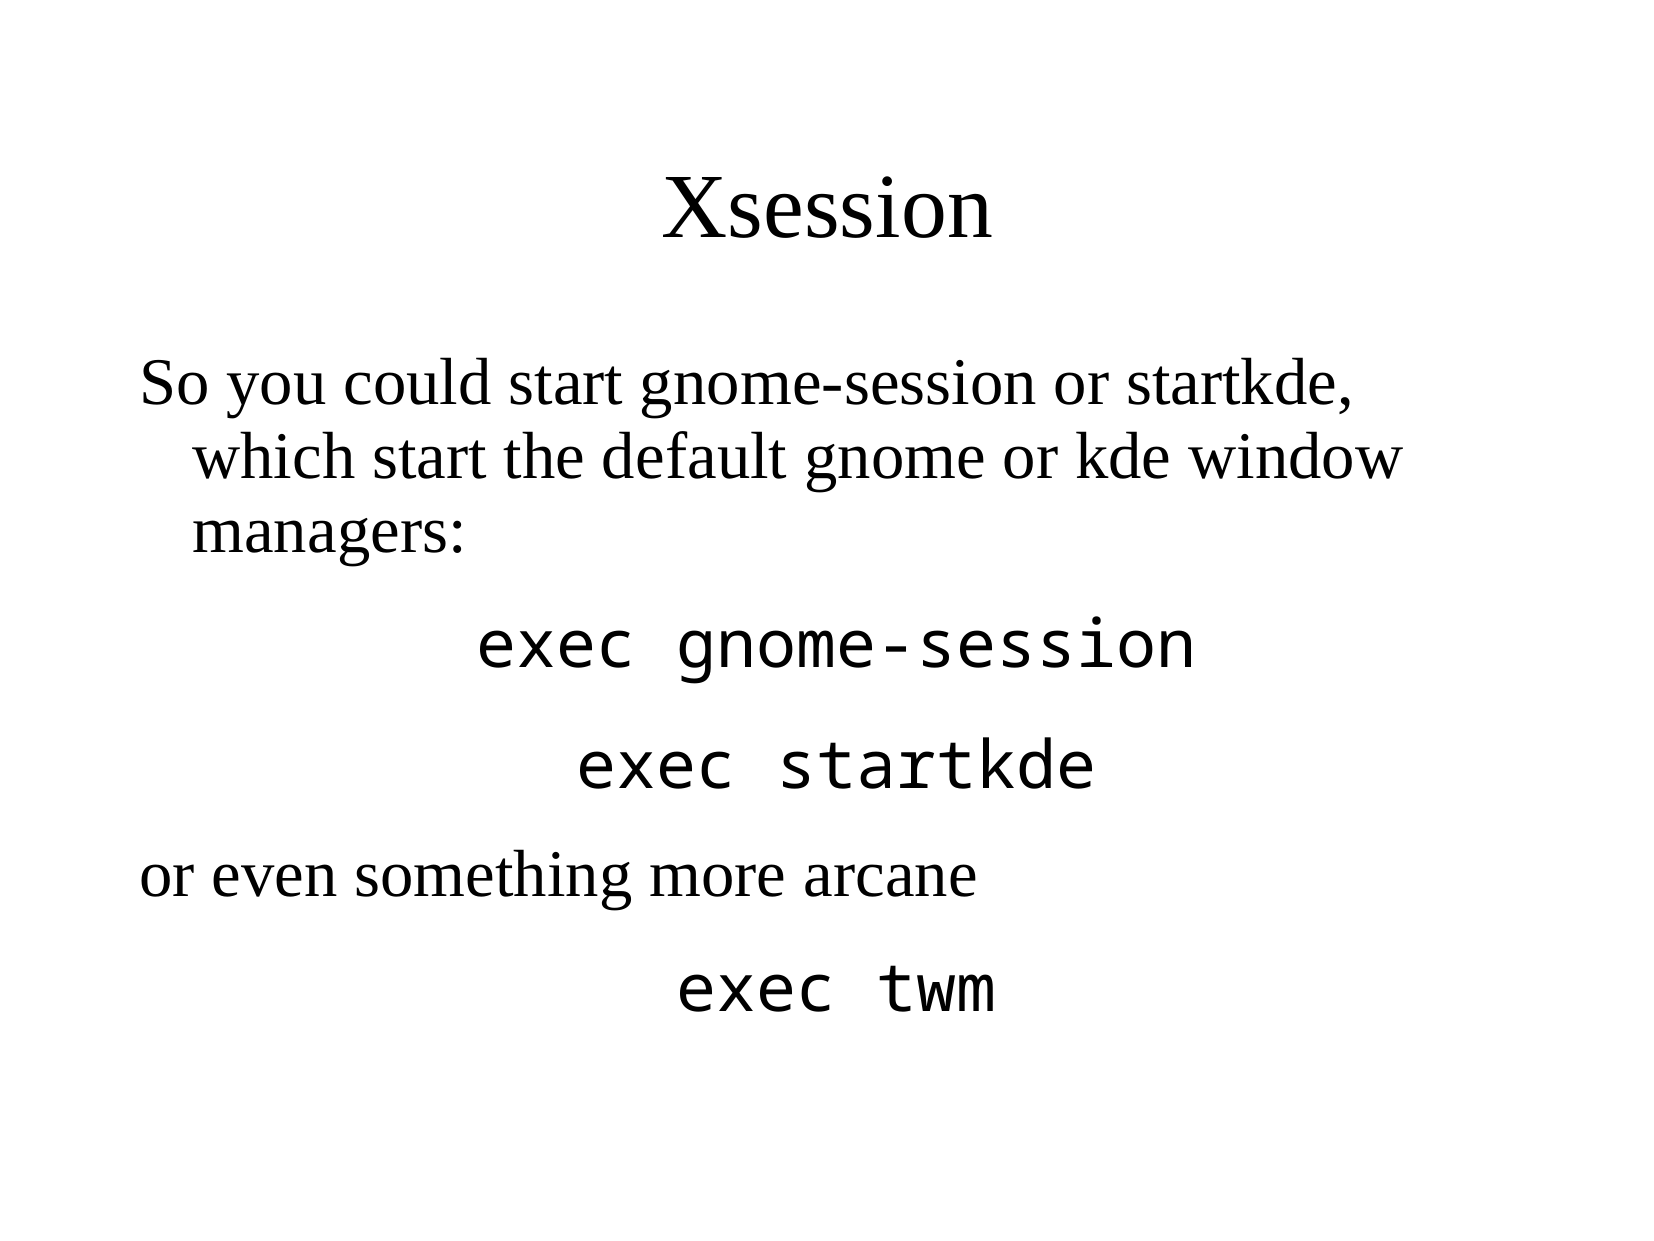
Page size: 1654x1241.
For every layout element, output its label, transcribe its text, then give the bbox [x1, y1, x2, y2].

list So you could start gnome-session or startkde, which start the default gnome or kde window managers: exec gnome-session exec startkde or even something more arcane exec twm [121, 344, 1534, 1127]
title Xsession [121, 102, 1534, 311]
